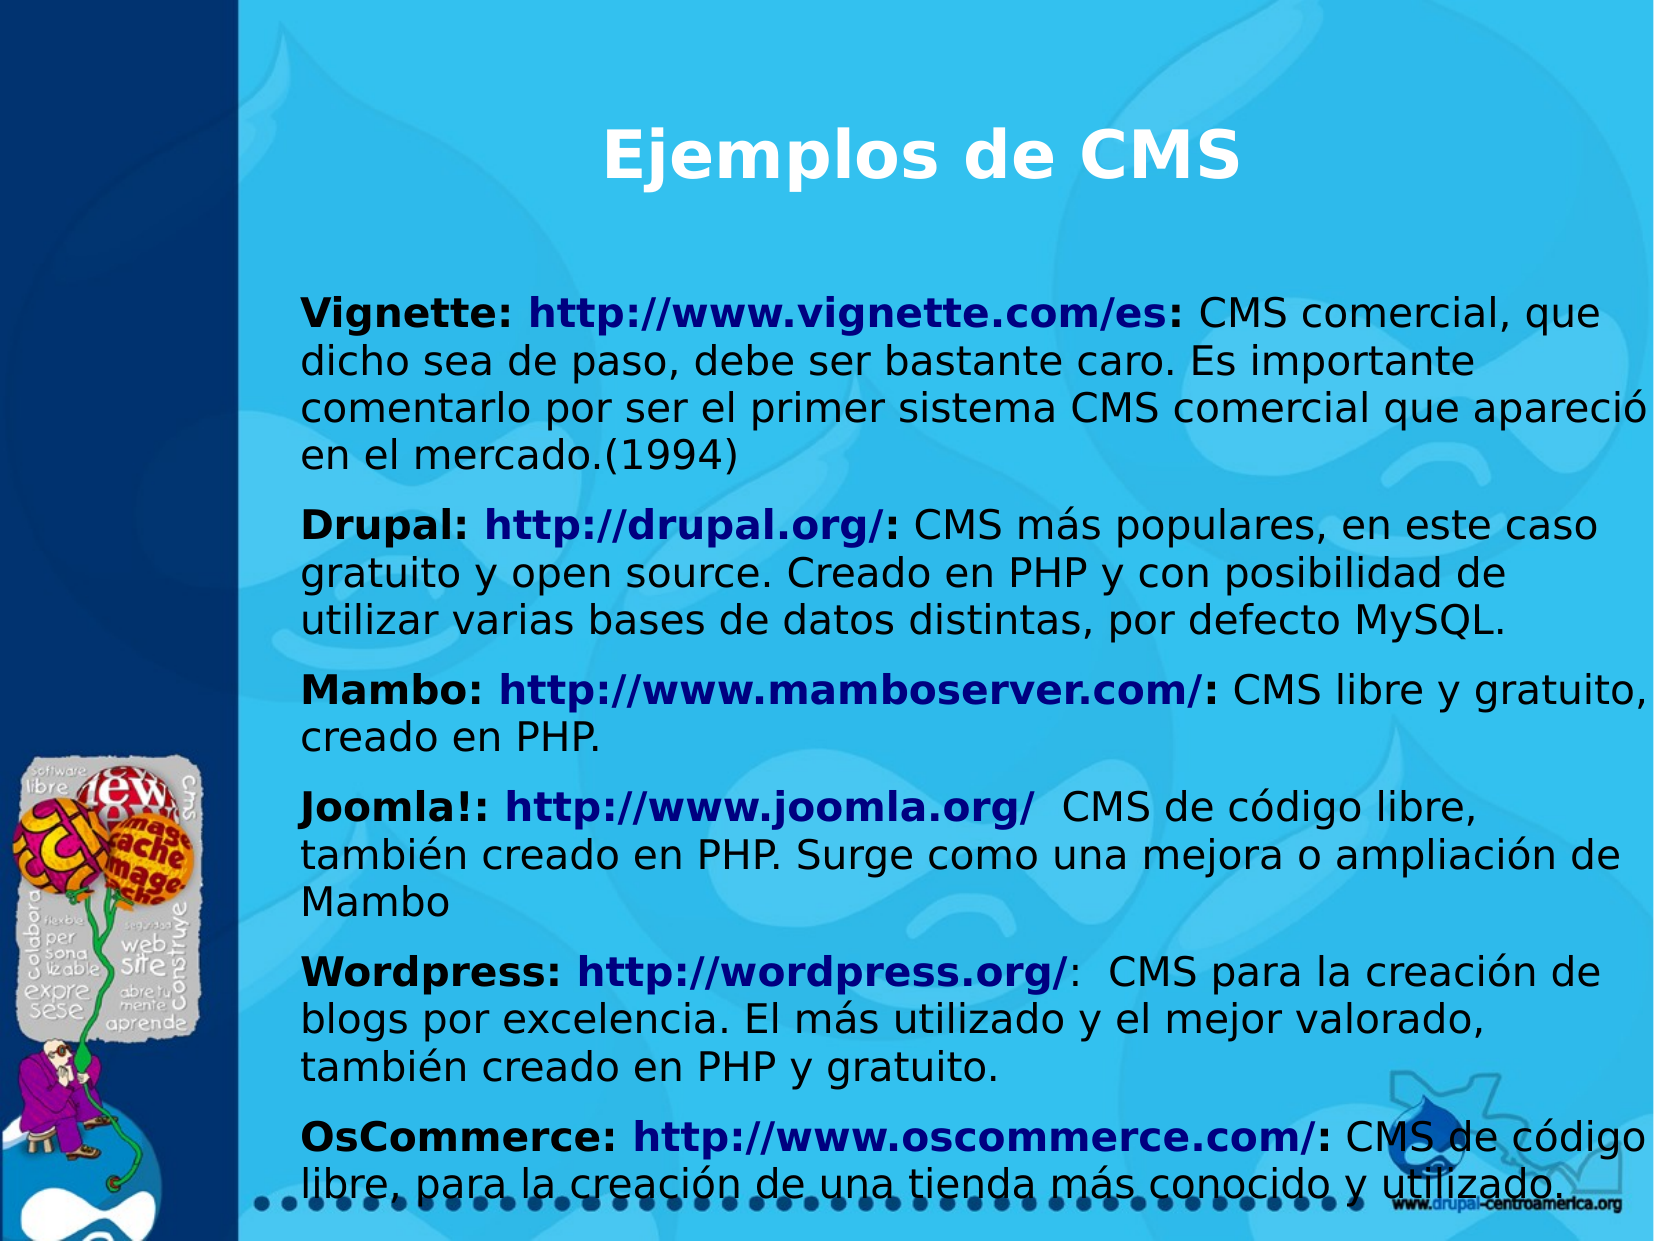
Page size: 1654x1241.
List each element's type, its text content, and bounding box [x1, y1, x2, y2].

picture [0, 0, 1654, 1241]
list Vignette: http://www.vignette.com/es: CMS comercial, que dicho sea de paso, debe ser bastante caro. Es importante comentarlo por ser el primer sistema CMS comercial que apareció en el mercado.(1994) Drupal: http://drupal.org/: CMS más populares, en este caso gratuito y open source. Creado en PHP y con posibilidad de utilizar varias bases de datos distintas, por defecto MySQL. Mambo: http://www.mamboserver.com/: CMS libre y gratuito, creado en PHP. Joomla!: http://www.joomla.org/ CMS de código libre, también creado en PHP. Surge como una mejora o ampliación de Mambo Wordpress: http://wordpress.org/: CMS para la creación de blogs por excelencia. El más utilizado y el mejor valorado, también creado en PHP y gratuito. OsCommerce: http://www.oscommerce.com/: CMS de código libre, para la creación de una tienda más conocido y utilizado. [300, 290, 1654, 1241]
title Ejemplos de CMS [300, 56, 1571, 250]
